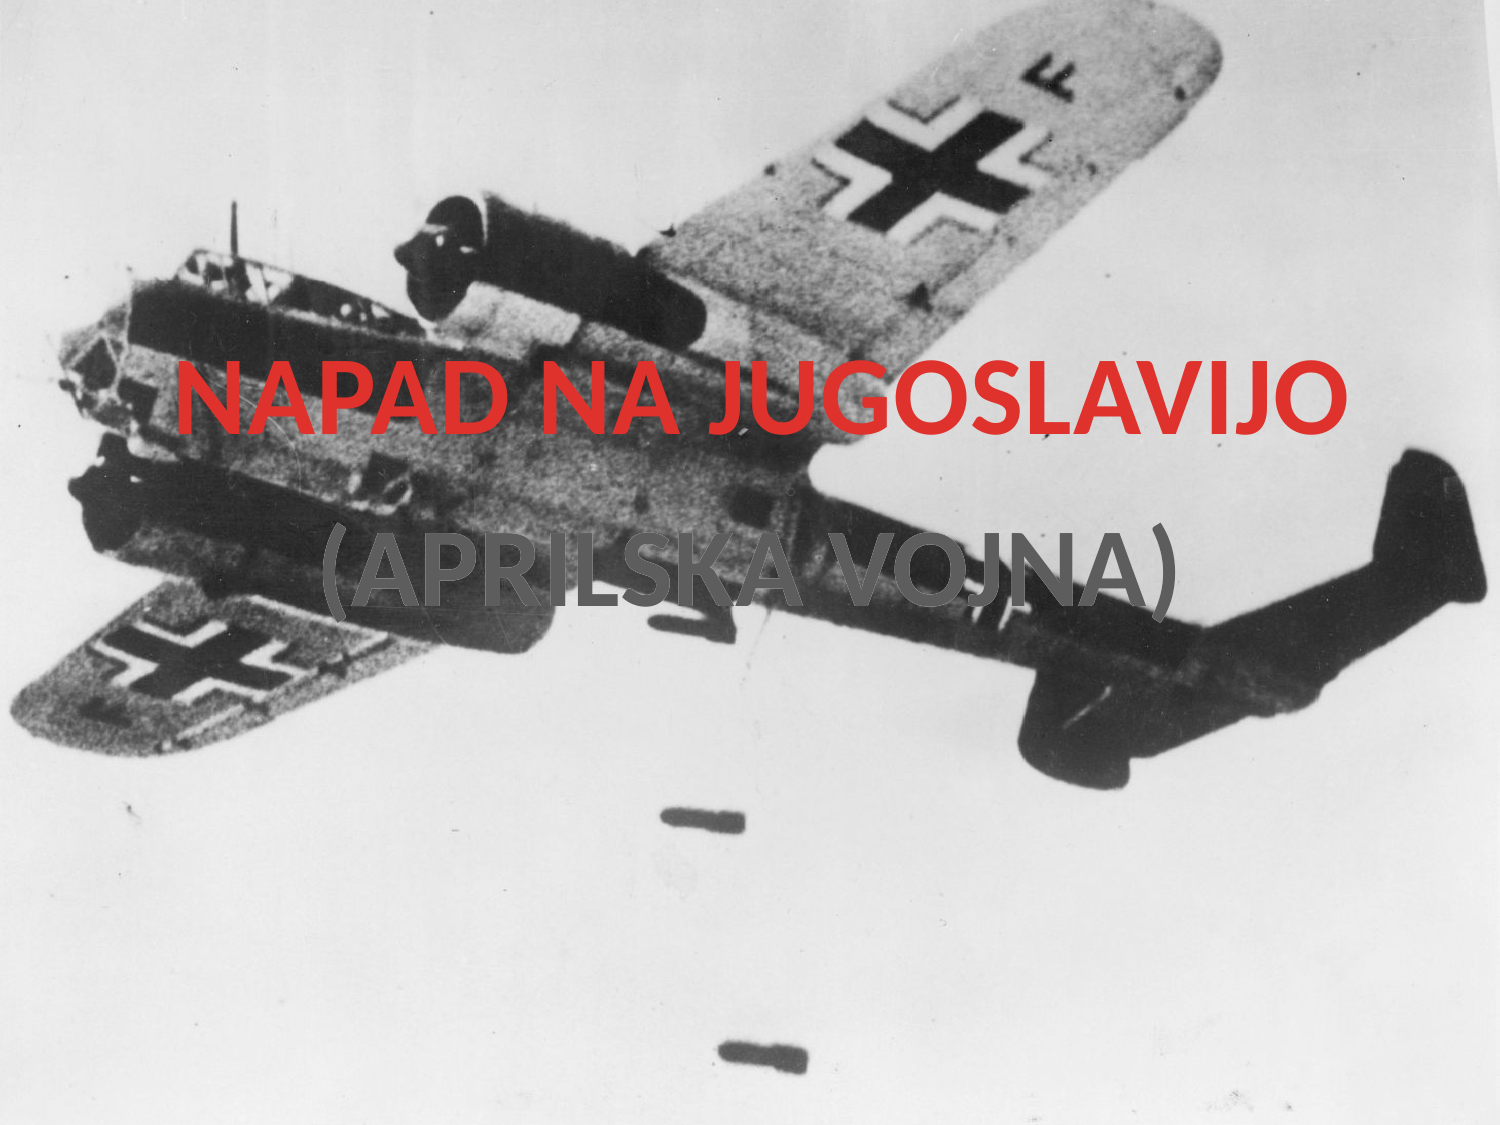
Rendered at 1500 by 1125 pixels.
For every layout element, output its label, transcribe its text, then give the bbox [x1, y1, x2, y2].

subtitle [135, 503, 1376, 1059]
picture [0, 0, 1500, 1125]
text_box (APRILSKA VOJNA) [302, 486, 1198, 637]
text_box NAPAD NA JUGOSLAVIJO [147, 314, 1376, 465]
